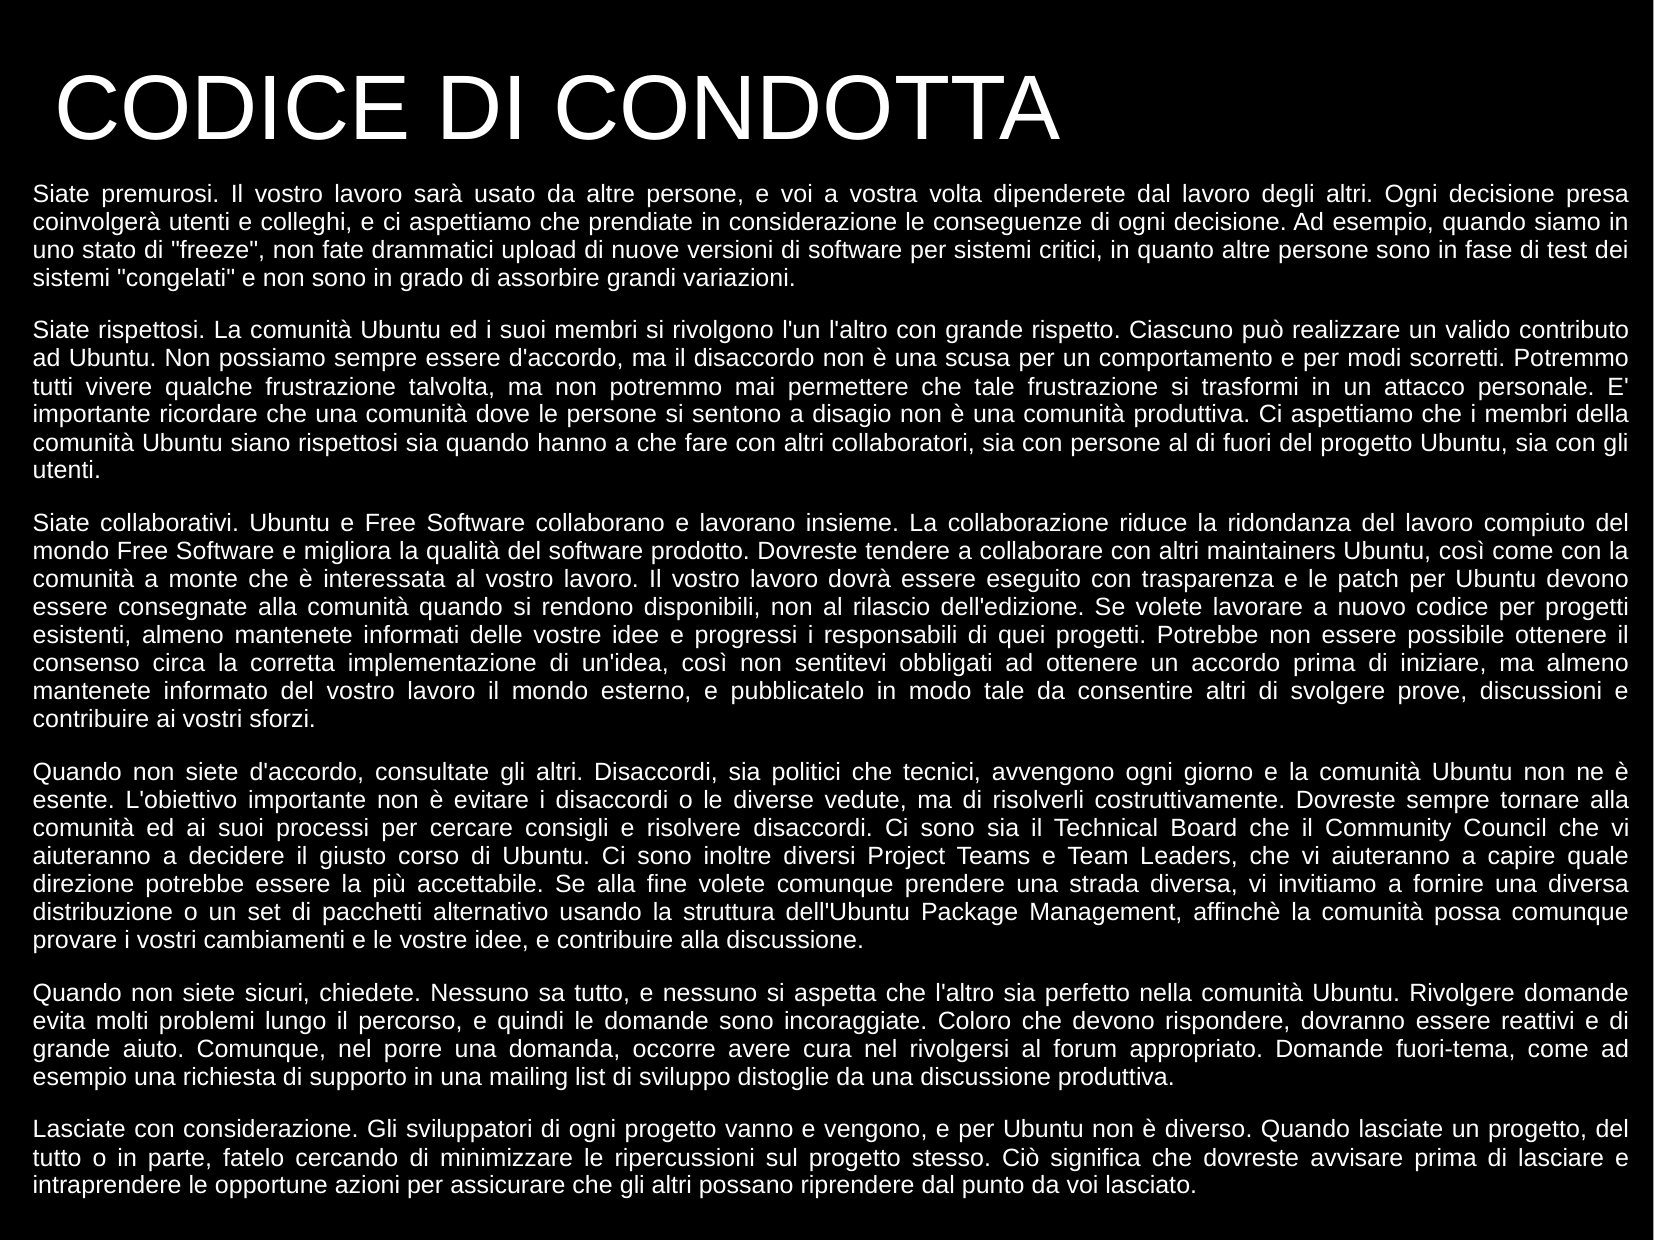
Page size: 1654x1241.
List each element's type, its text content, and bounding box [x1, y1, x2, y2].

text_box Siate premurosi. Il vostro lavoro sarà usato da altre persone, e voi a vostra volta dipenderete dal lavoro degli altri. Ogni decisione presa coinvolgerà utenti e colleghi, e ci aspettiamo che prendiate in considerazione le conseguenze di ogni decisione. Ad esempio, quando siamo in uno stato di "freeze", non fate drammatici upload di nuove versioni di software per sistemi critici, in quanto altre persone sono in fase di test dei sistemi "congelati" e non sono in grado di assorbire grandi variazioni. Siate rispettosi. La comunità Ubuntu ed i suoi membri si rivolgono l'un l'altro con grande rispetto. Ciascuno può realizzare un valido contributo ad Ubuntu. Non possiamo sempre essere d'accordo, ma il disaccordo non è una scusa per un comportamento e per modi scorretti. Potremmo tutti vivere qualche frustrazione talvolta, ma non potremmo mai permettere che tale frustrazione si trasformi in un attacco personale. E' importante ricordare che una comunità dove le persone si sentono a disagio non è una comunità produttiva. Ci aspettiamo che i membri della comunità Ubuntu siano rispettosi sia quando hanno a che fare con altri collaboratori, sia con persone al di fuori del progetto Ubuntu, sia con gli utenti. Siate collaborativi. Ubuntu e Free Software collaborano e lavorano insieme. La collaborazione riduce la ridondanza del lavoro compiuto del mondo Free Software e migliora la qualità del software prodotto. Dovreste tendere a collaborare con altri maintainers Ubuntu, così come con la comunità a monte che è interessata al vostro lavoro. Il vostro lavoro dovrà essere eseguito con trasparenza e le patch per Ubuntu devono essere consegnate alla comunità quando si rendono disponibili, non al rilascio dell'edizione. Se volete lavorare a nuovo codice per progetti esistenti, almeno mantenete informati delle vostre idee e progressi i responsabili di quei progetti. Potrebbe non essere possibile ottenere il consenso circa la corretta implementazione di un'idea, così non sentitevi obbligati ad ottenere un accordo prima di iniziare, ma almeno mantenete informato del vostro lavoro il mondo esterno, e pubblicatelo in modo tale da consentire altri di svolgere prove, discussioni e contribuire ai vostri sforzi. Quando non siete d'accordo, consultate gli altri. Disaccordi, sia politici che tecnici, avvengono ogni giorno e la comunità Ubuntu non ne è esente. L'obiettivo importante non è evitare i disaccordi o le diverse vedute, ma di risolverli costruttivamente. Dovreste sempre tornare alla comunità ed ai suoi processi per cercare consigli e risolvere disaccordi. Ci sono sia il Technical Board che il Community Council che vi aiuteranno a decidere il giusto corso di Ubuntu. Ci sono inoltre diversi Project Teams e Team Leaders, che vi aiuteranno a capire quale direzione potrebbe essere la più accettabile. Se alla fine volete comunque prendere una strada diversa, vi invitiamo a fornire una diversa distribuzione o un set di pacchetti alternativo usando la struttura dell'Ubuntu Package Management, affinchè la comunità possa comunque provare i vostri cambiamenti e le vostre idee, e contribuire alla discussione. Quando non siete sicuri, chiedete. Nessuno sa tutto, e nessuno si aspetta che l'altro sia perfetto nella comunità Ubuntu. Rivolgere domande evita molti problemi lungo il percorso, e quindi le domande sono incoraggiate. Coloro che devono rispondere, dovranno essere reattivi e di grande aiuto. Comunque, nel porre una domanda, occorre avere cura nel rivolgersi al forum appropriato. Domande fuori-tema, come ad esempio una richiesta di supporto in una mailing list di sviluppo distoglie da una discussione produttiva. Lasciate con considerazione. Gli sviluppatori di ogni progetto vanno e vengono, e per Ubuntu non è diverso. Quando lasciate un progetto, del tutto o in parte, fatelo cercando di minimizzare le ripercussioni sul progetto stesso. Ciò significa che dovreste avvisare prima di lasciare e intraprendere le opportune azioni per assicurare che gli altri possano riprendere dal punto da voi lasciato. [18, 172, 1648, 1207]
text_box CODICE DI CONDOTTA [39, 48, 1565, 167]
